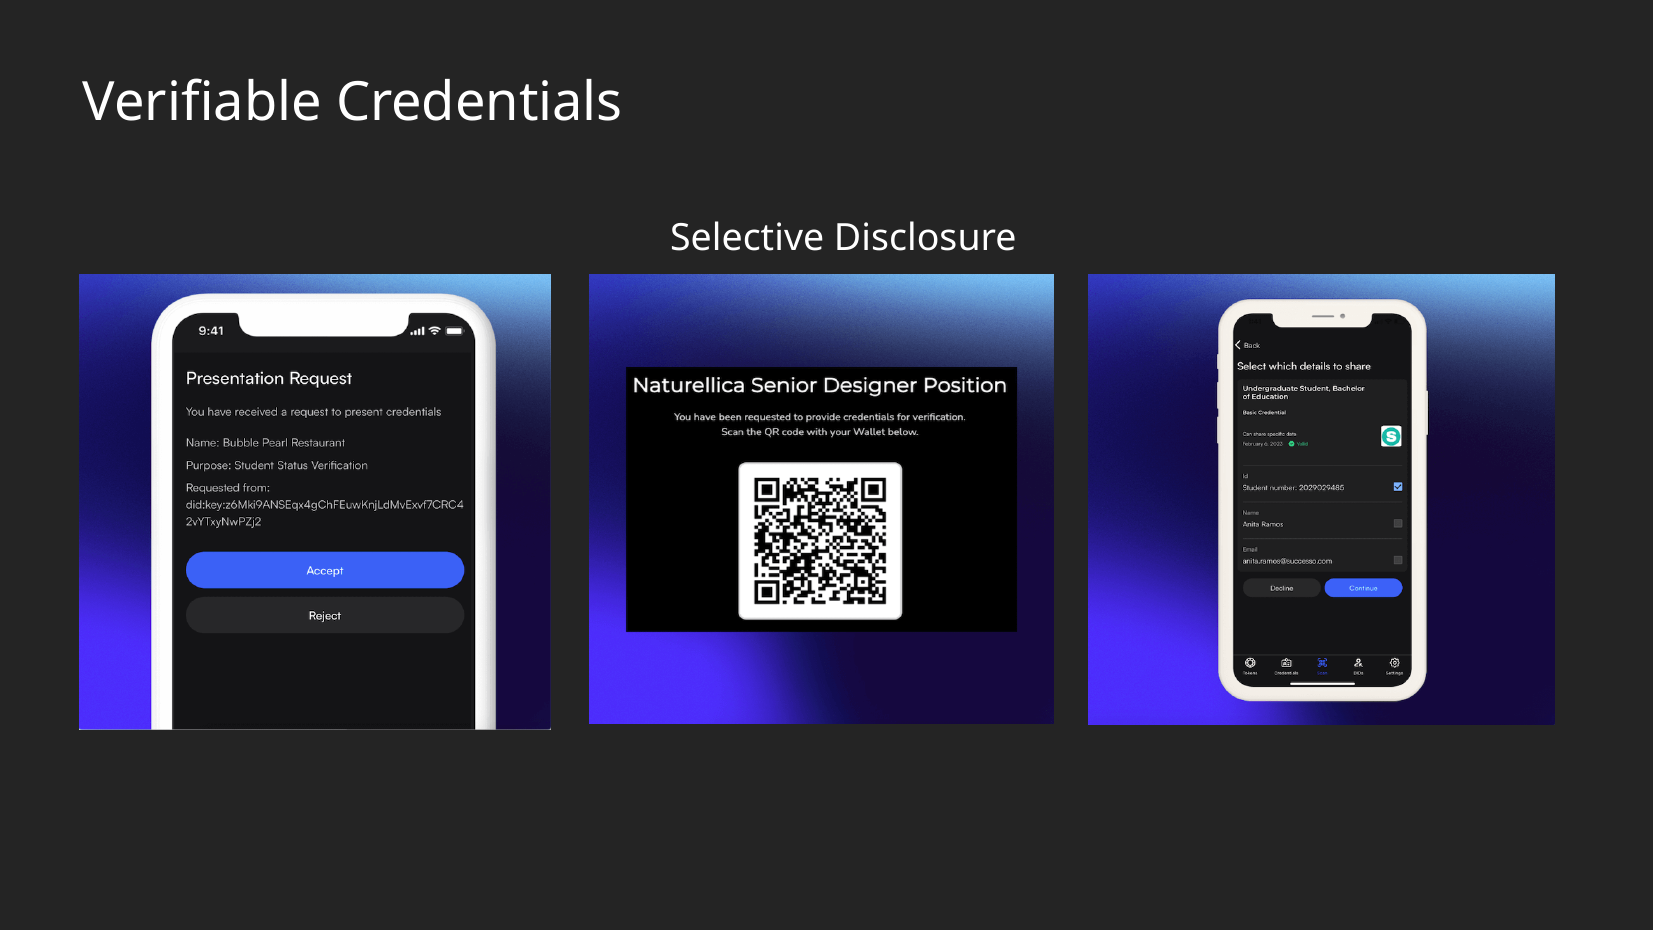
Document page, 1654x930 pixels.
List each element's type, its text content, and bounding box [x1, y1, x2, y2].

text_box Selective Disclosure [620, 195, 1013, 263]
picture [79, 274, 551, 730]
picture [589, 274, 1054, 724]
title Verifiable Credentials [82, 42, 1571, 156]
picture [1088, 274, 1555, 725]
